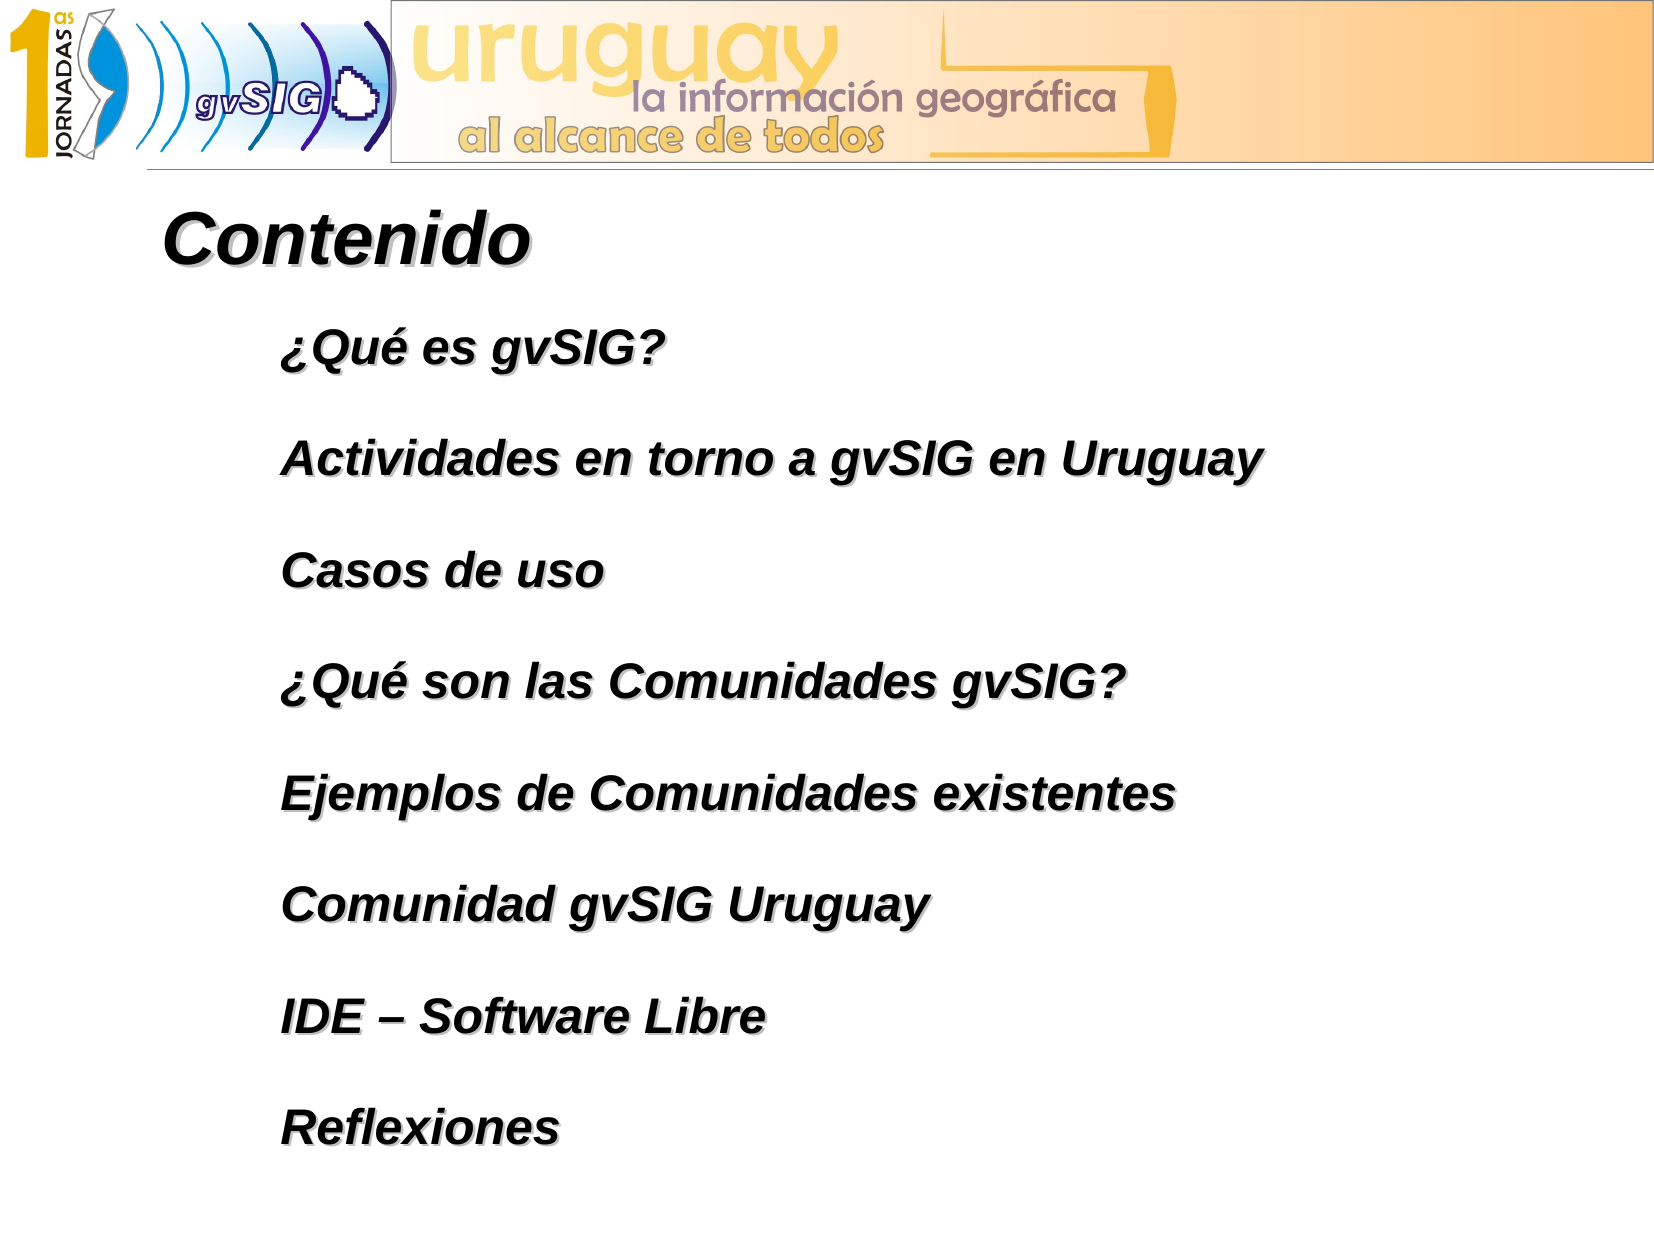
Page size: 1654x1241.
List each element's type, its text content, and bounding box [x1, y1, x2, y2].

picture [0, 6, 1181, 163]
text_box Contenido [118, 188, 576, 288]
text_box ¿Qué es gvSIG? Actividades en torno a gvSIG en Uruguay Casos de uso ¿Qué son las Comunidades gvSIG? Ejemplos de Comunidades existentes Comunidad gvSIG Uruguay IDE – Software Libre Reflexiones [265, 311, 1447, 1182]
